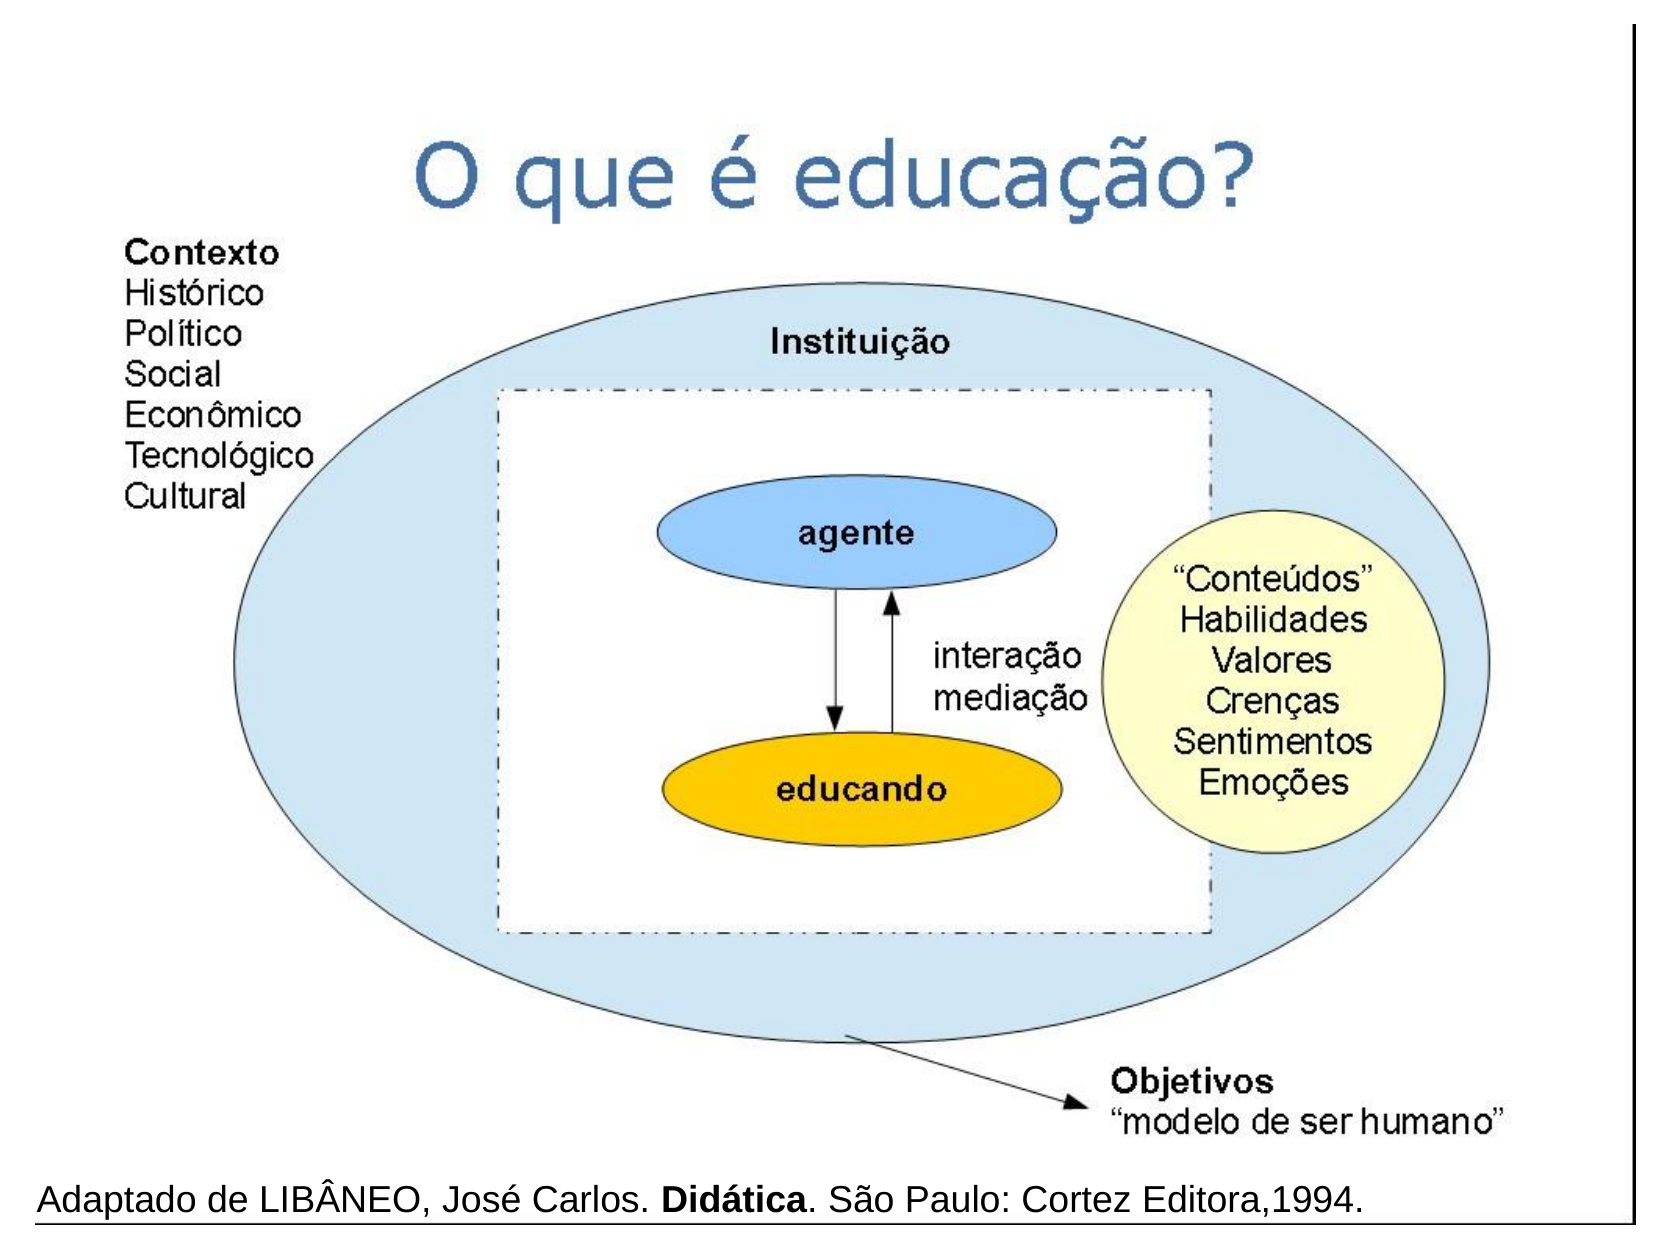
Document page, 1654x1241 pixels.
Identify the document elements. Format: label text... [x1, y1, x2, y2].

picture [297, 1189, 308, 1197]
text_box Adaptado de LIBÂNEO, José Carlos. Didática. São Paulo: Cortez Editora,1994. [310, 1154, 1091, 1241]
picture [297, 1200, 309, 1209]
picture [35, 24, 1636, 1225]
